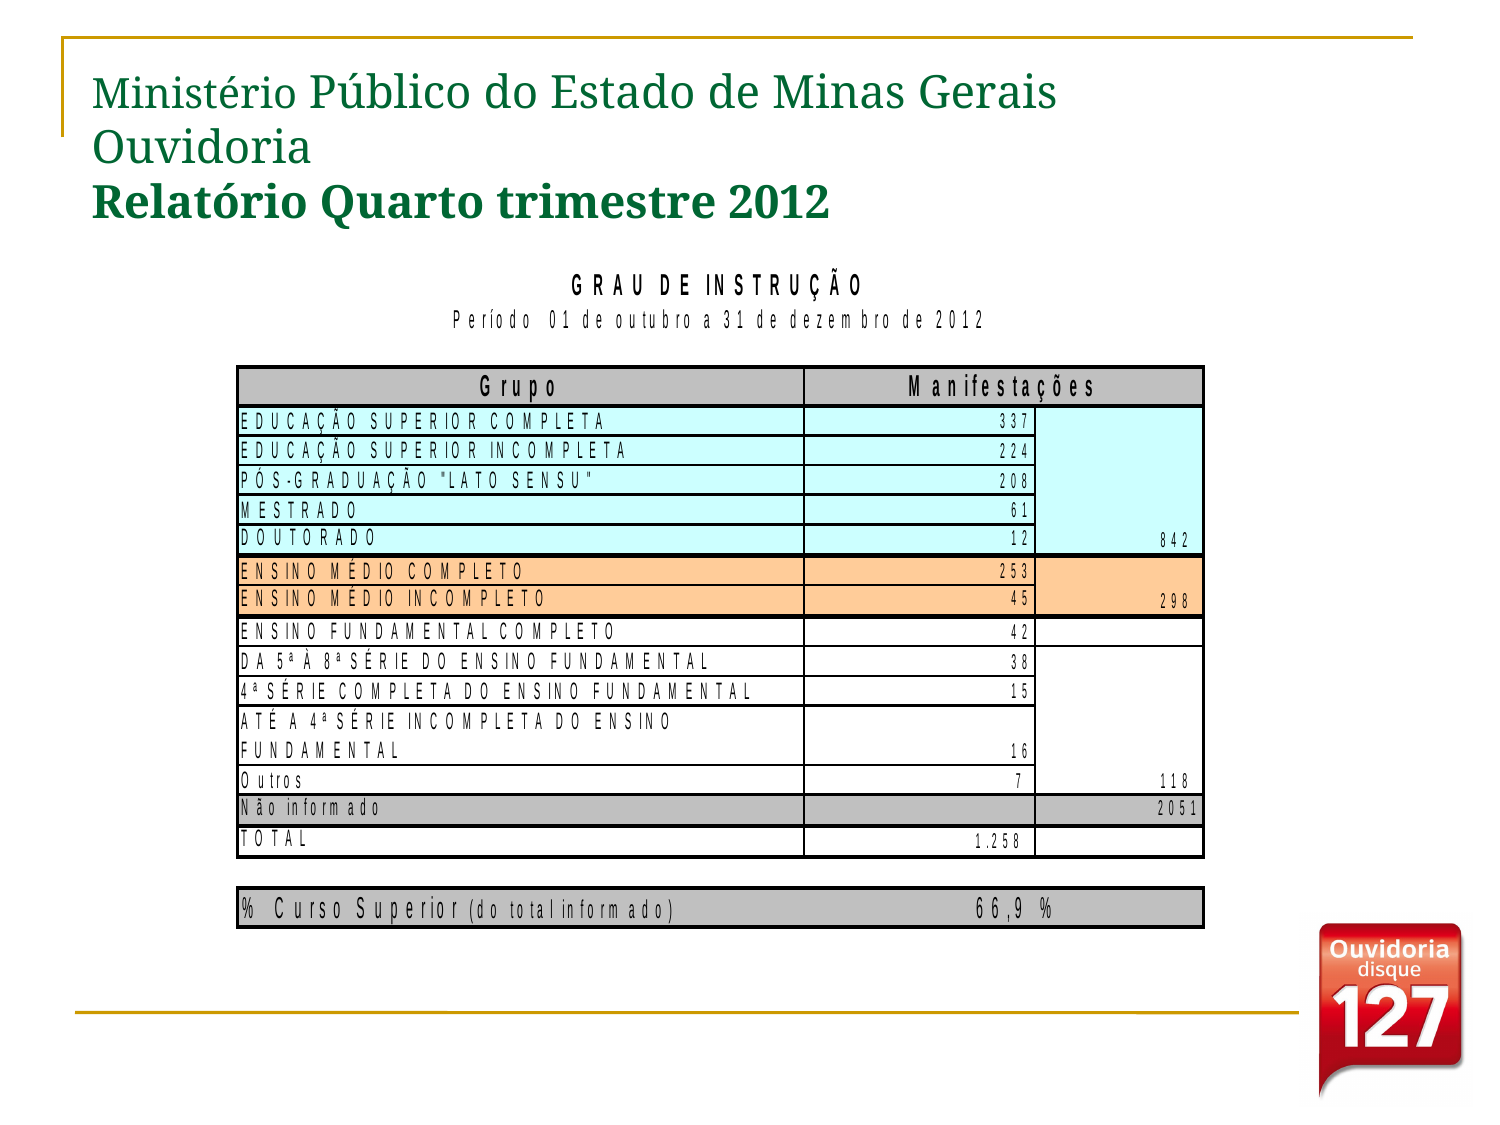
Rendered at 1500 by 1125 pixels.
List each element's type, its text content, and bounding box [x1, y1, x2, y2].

chart [236, 265, 1205, 929]
text_box Ministério Público do Estado de Minas Gerais Ouvidoria Relatório Quarto trimestre 2012 [76, 0, 1427, 187]
chart [1299, 912, 1473, 1107]
